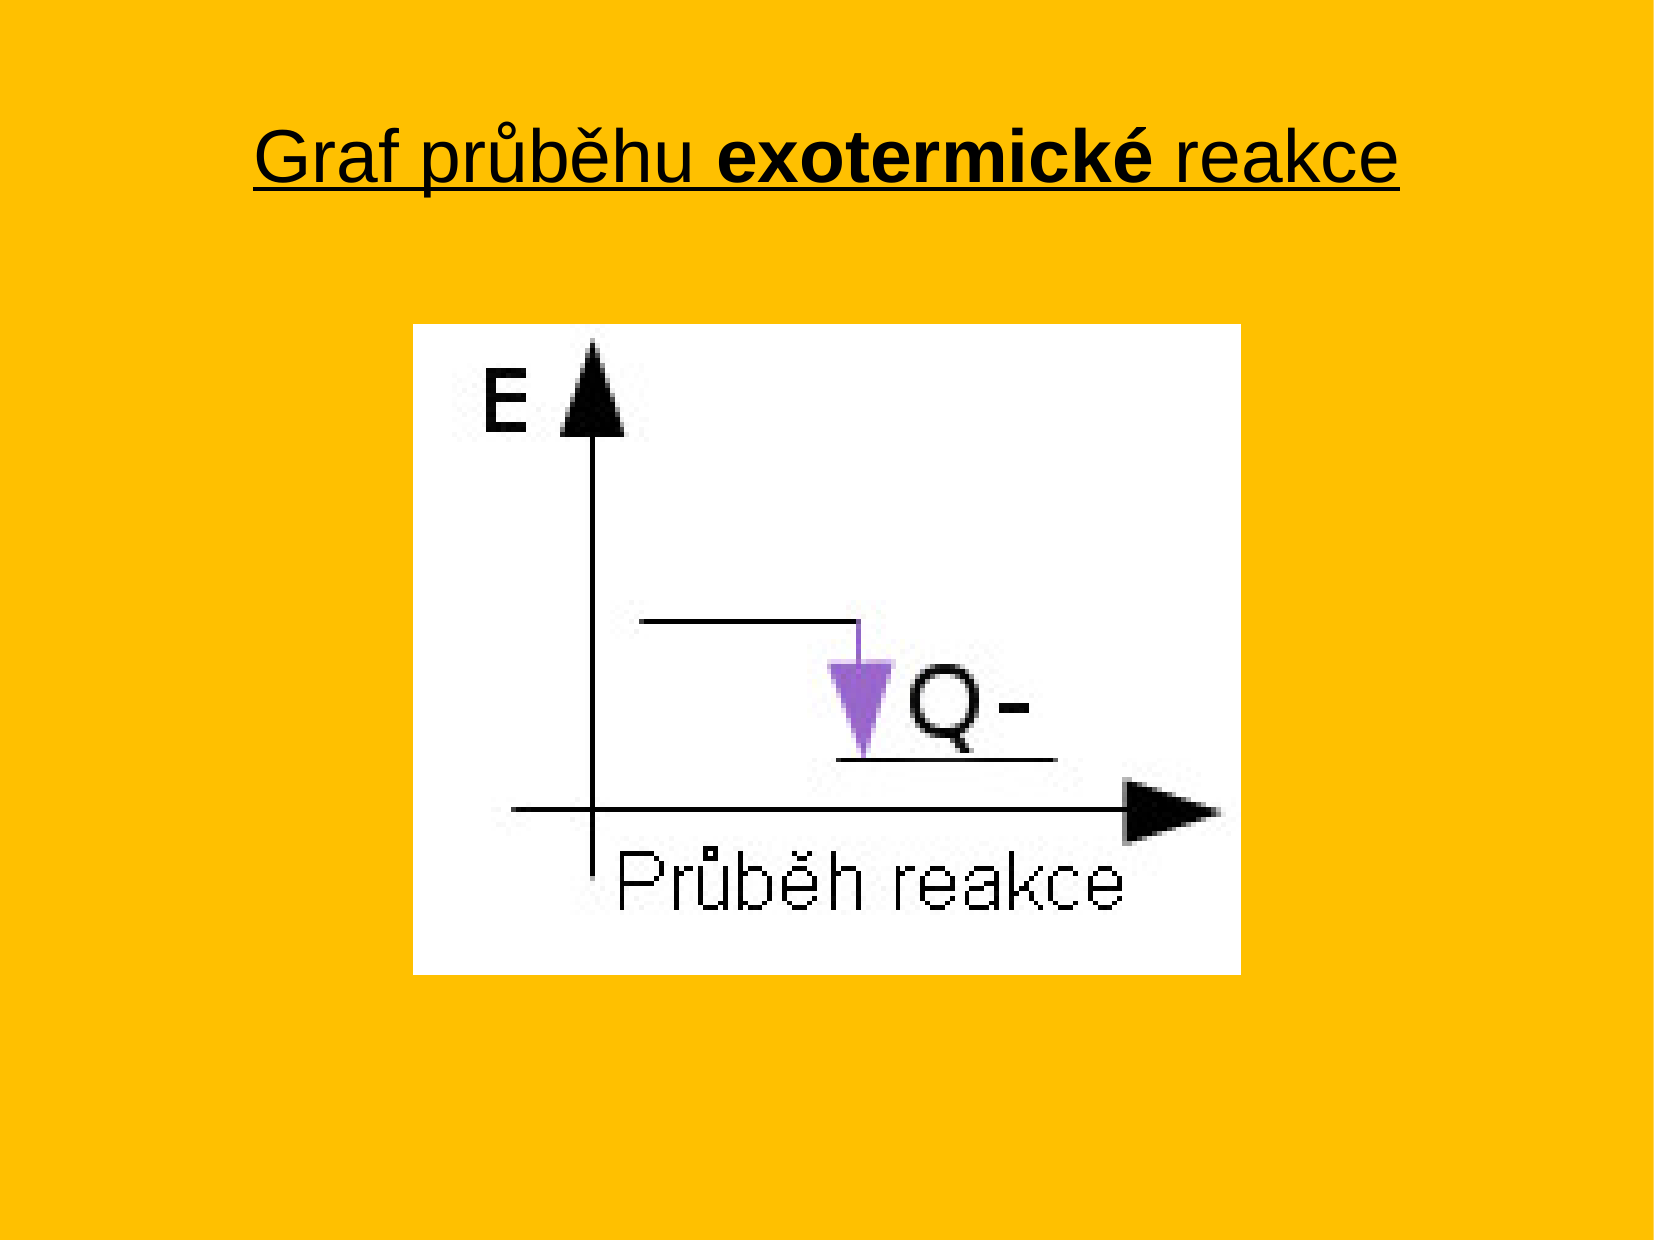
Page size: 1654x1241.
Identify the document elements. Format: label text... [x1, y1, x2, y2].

title Graf průběhu exotermické reakce [82, 49, 1571, 257]
picture [413, 324, 1241, 975]
